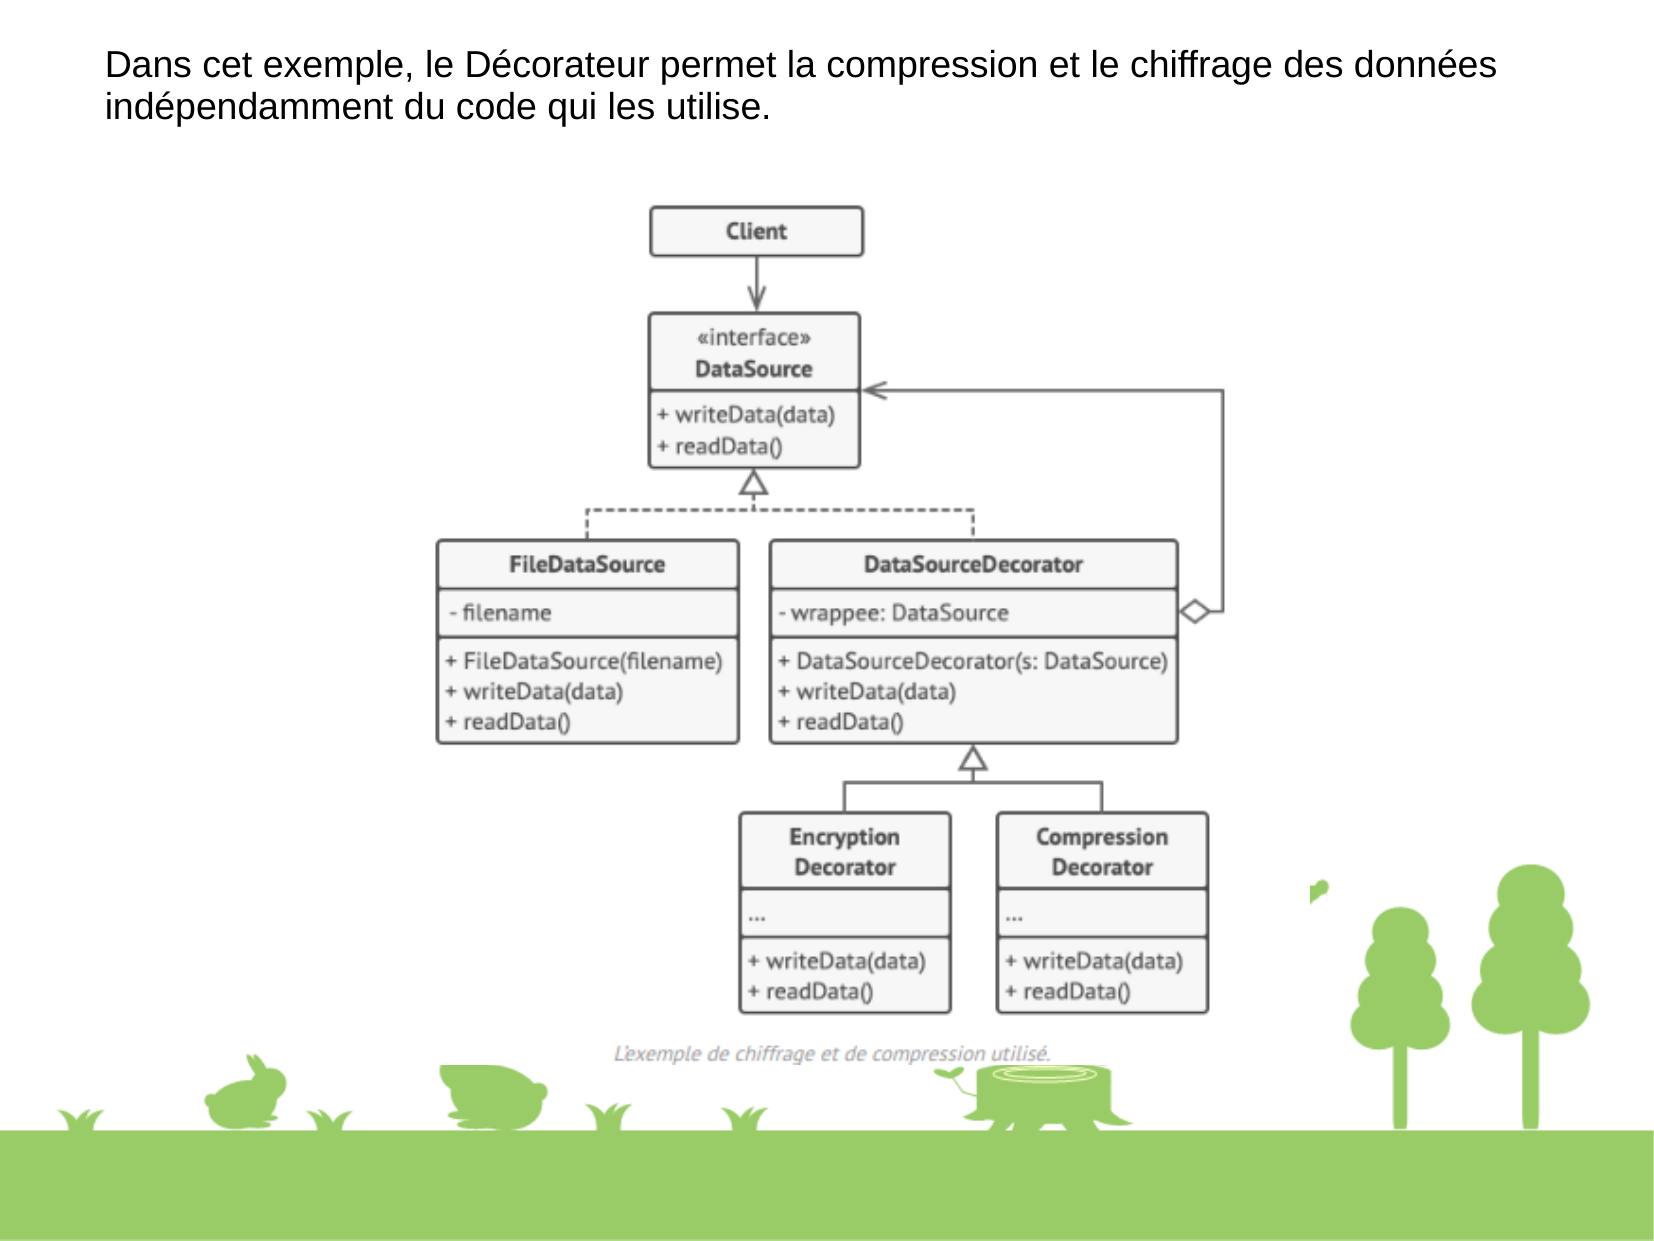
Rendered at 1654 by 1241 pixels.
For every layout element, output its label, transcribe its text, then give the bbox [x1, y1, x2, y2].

text_box Dans cet exemple, le Décorateur permet la compression et le chiffrage des données indépendamment du code qui les utilise. [90, 36, 1513, 136]
picture [0, 0, 1654, 1241]
